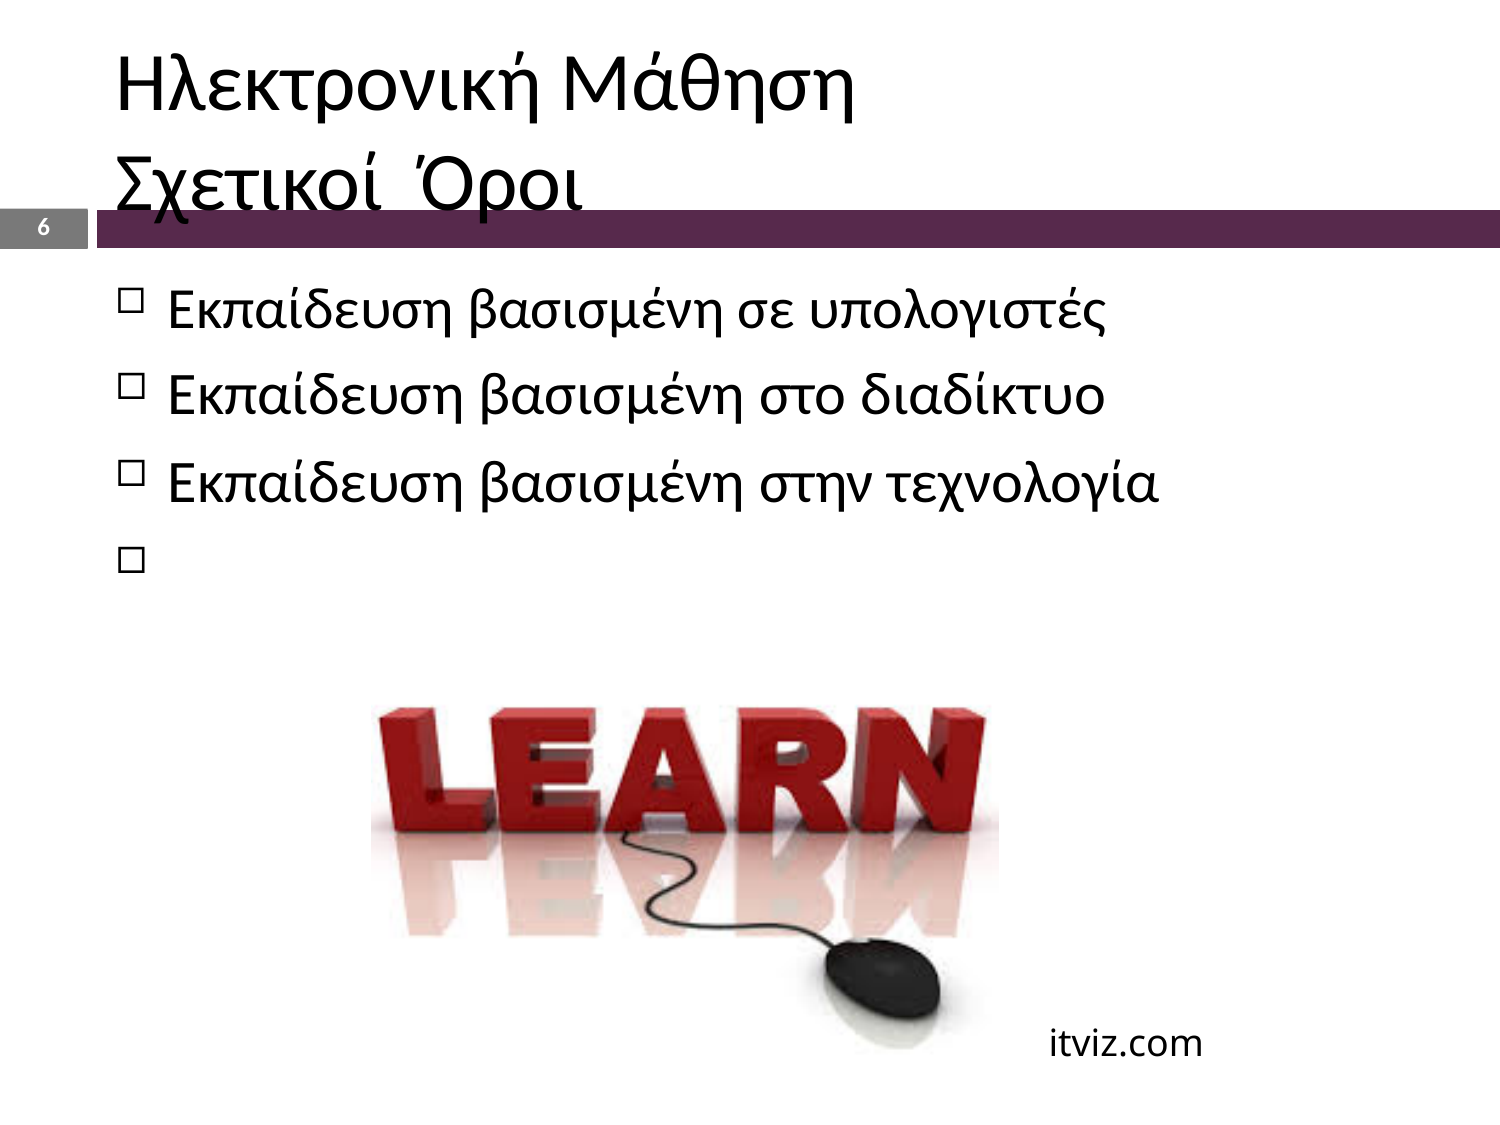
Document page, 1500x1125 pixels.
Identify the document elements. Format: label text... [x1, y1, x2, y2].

picture [371, 609, 999, 1079]
list Εκπαίδευση βασισμένη σε υπολογιστές Εκπαίδευση βασισμένη στο διαδίκτυο Εκπαίδευση βασισμένη στην τεχνολογία [100, 262, 1438, 1000]
text_box itviz.com [1033, 1011, 1270, 1072]
text_box 6 [0, 208, 88, 249]
title Ηλεκτρονική Μάθηση Σχετικοί Όροι [100, 19, 1438, 182]
